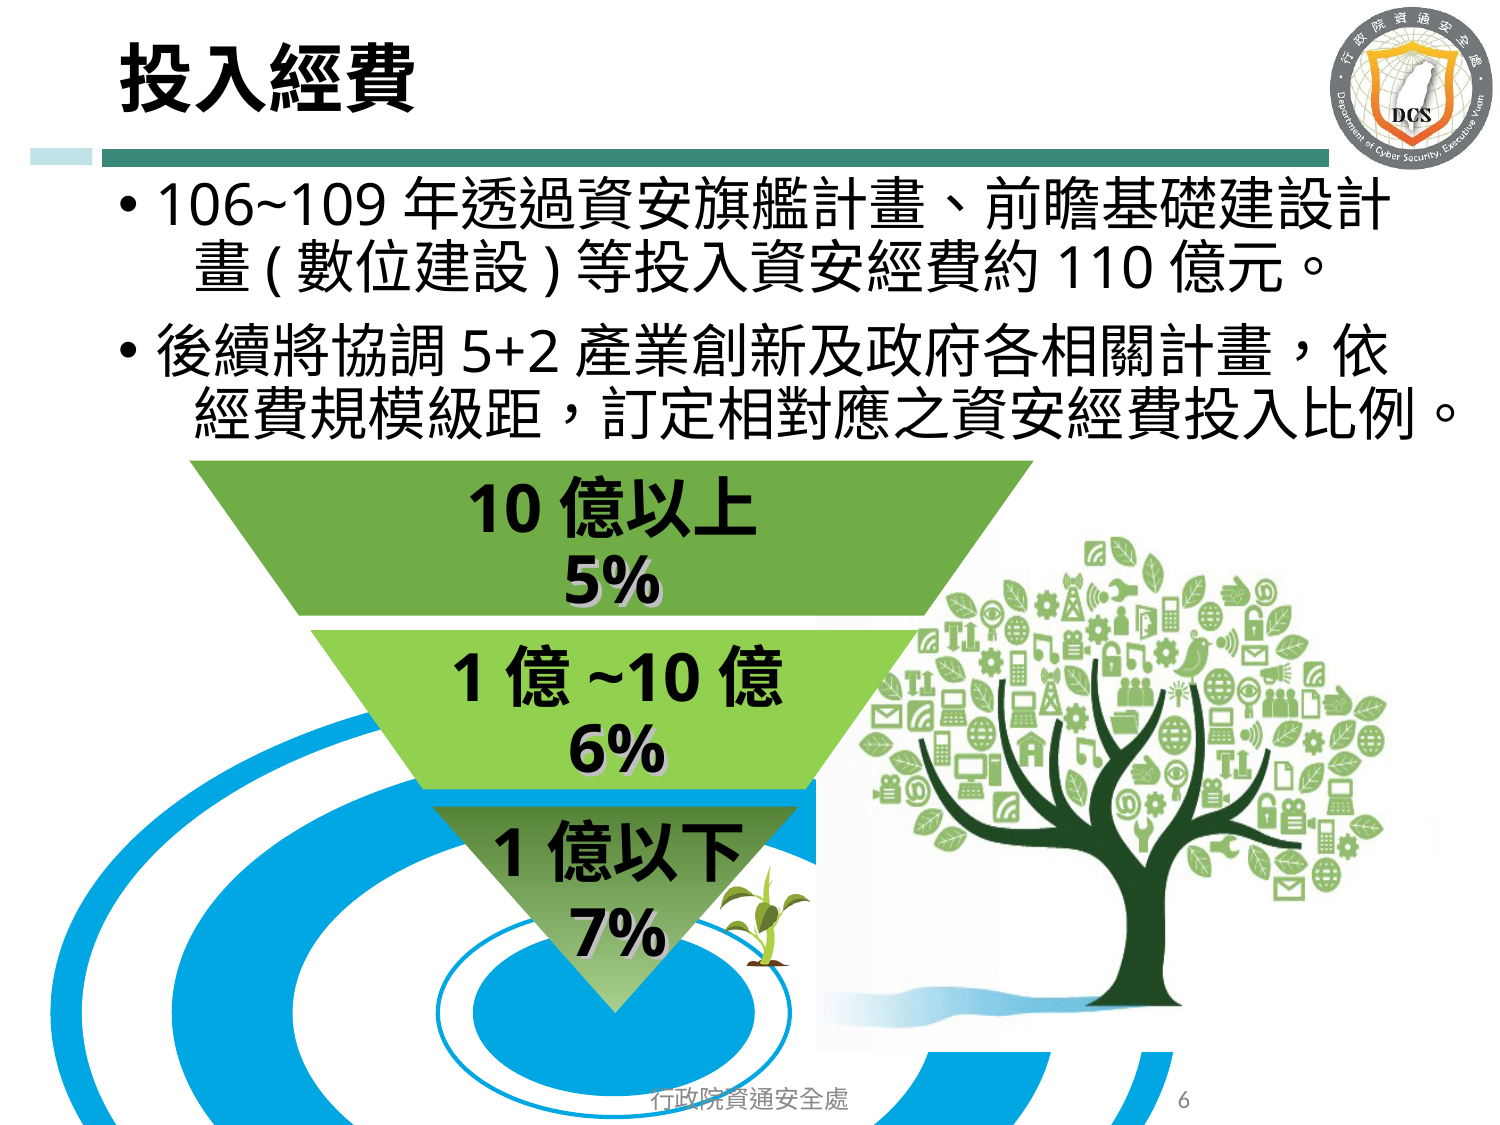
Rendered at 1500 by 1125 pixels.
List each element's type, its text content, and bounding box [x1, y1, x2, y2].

text_box 1億~10億 6% [375, 635, 860, 793]
title 投入經費 [103, 21, 1397, 142]
text_box 行政院資通安全處 [496, 1076, 1004, 1120]
text_box 1億以下 7% [441, 801, 797, 954]
picture [720, 526, 1437, 1052]
text_box [189, 460, 1034, 616]
text_box 10億以上 5% [317, 467, 909, 624]
list 106~109年透過資安旗艦計畫、前瞻基礎建設計畫(數位建設)等投入資安經費約110億元。 後續將協調5+2產業創新及政府各相關計畫，依經費規模級距，訂定相對應之資安經費投入比例。 [103, 167, 1437, 483]
text_box [50, 630, 1500, 1125]
